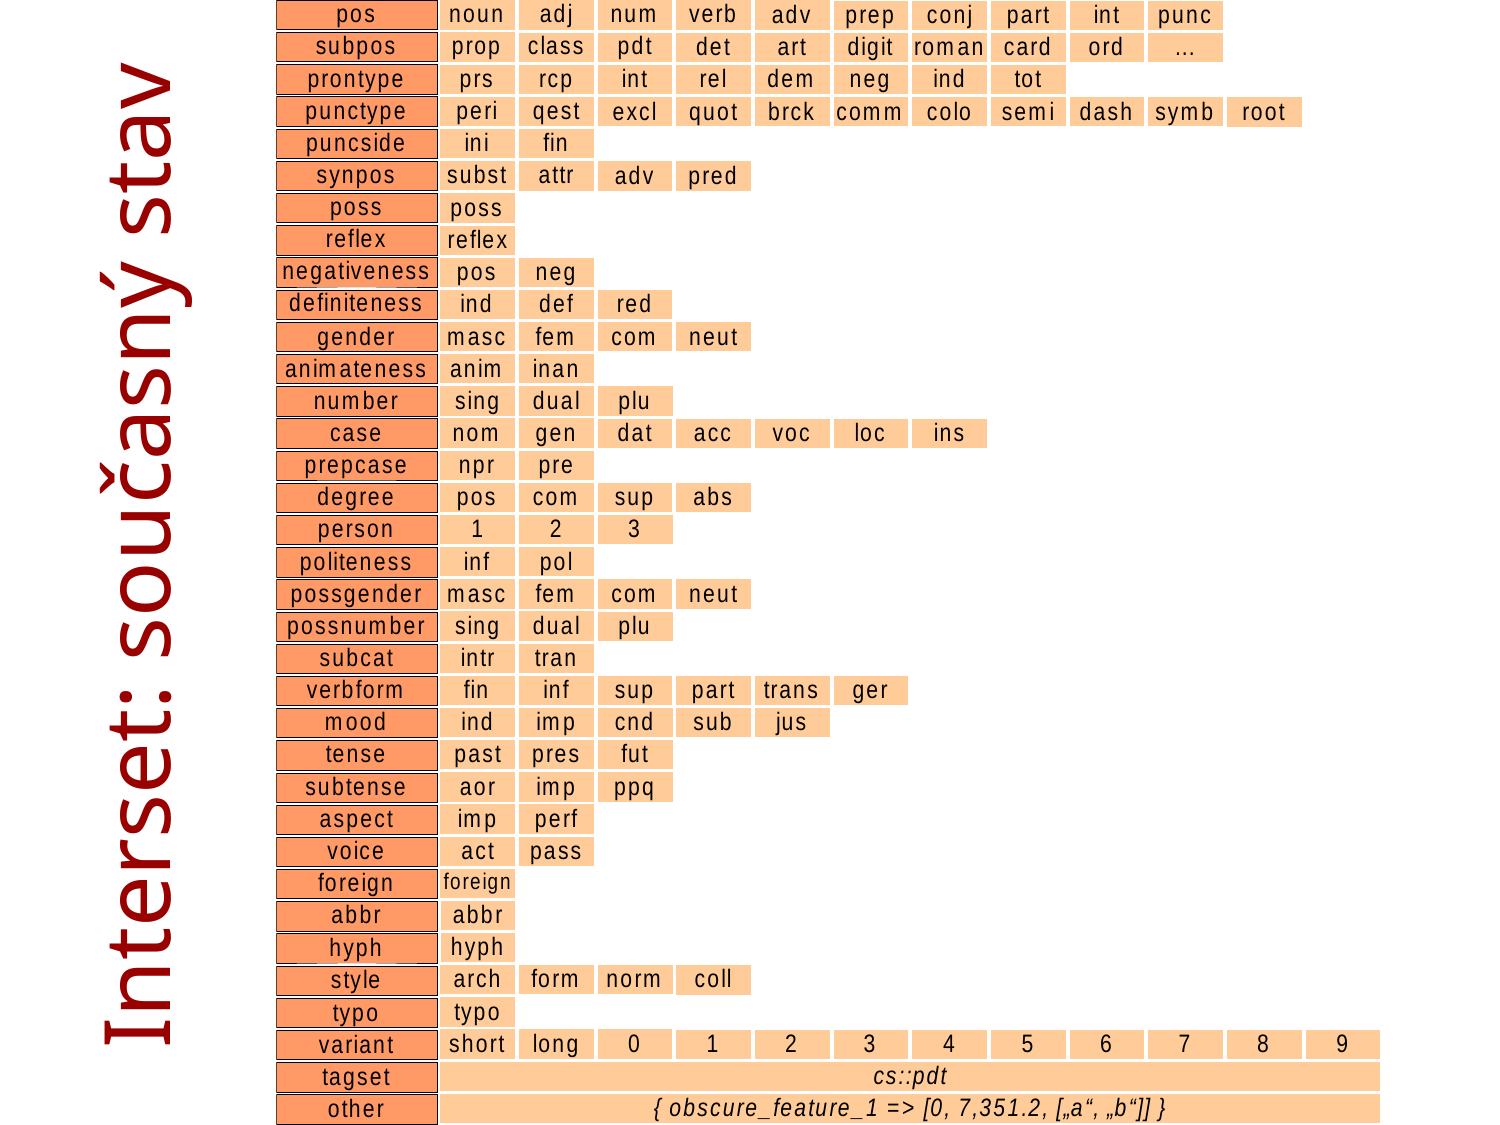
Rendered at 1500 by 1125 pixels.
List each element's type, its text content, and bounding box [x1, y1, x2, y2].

picture [276, 0, 1382, 1125]
title Interset: současný stav [41, 42, 229, 1070]
